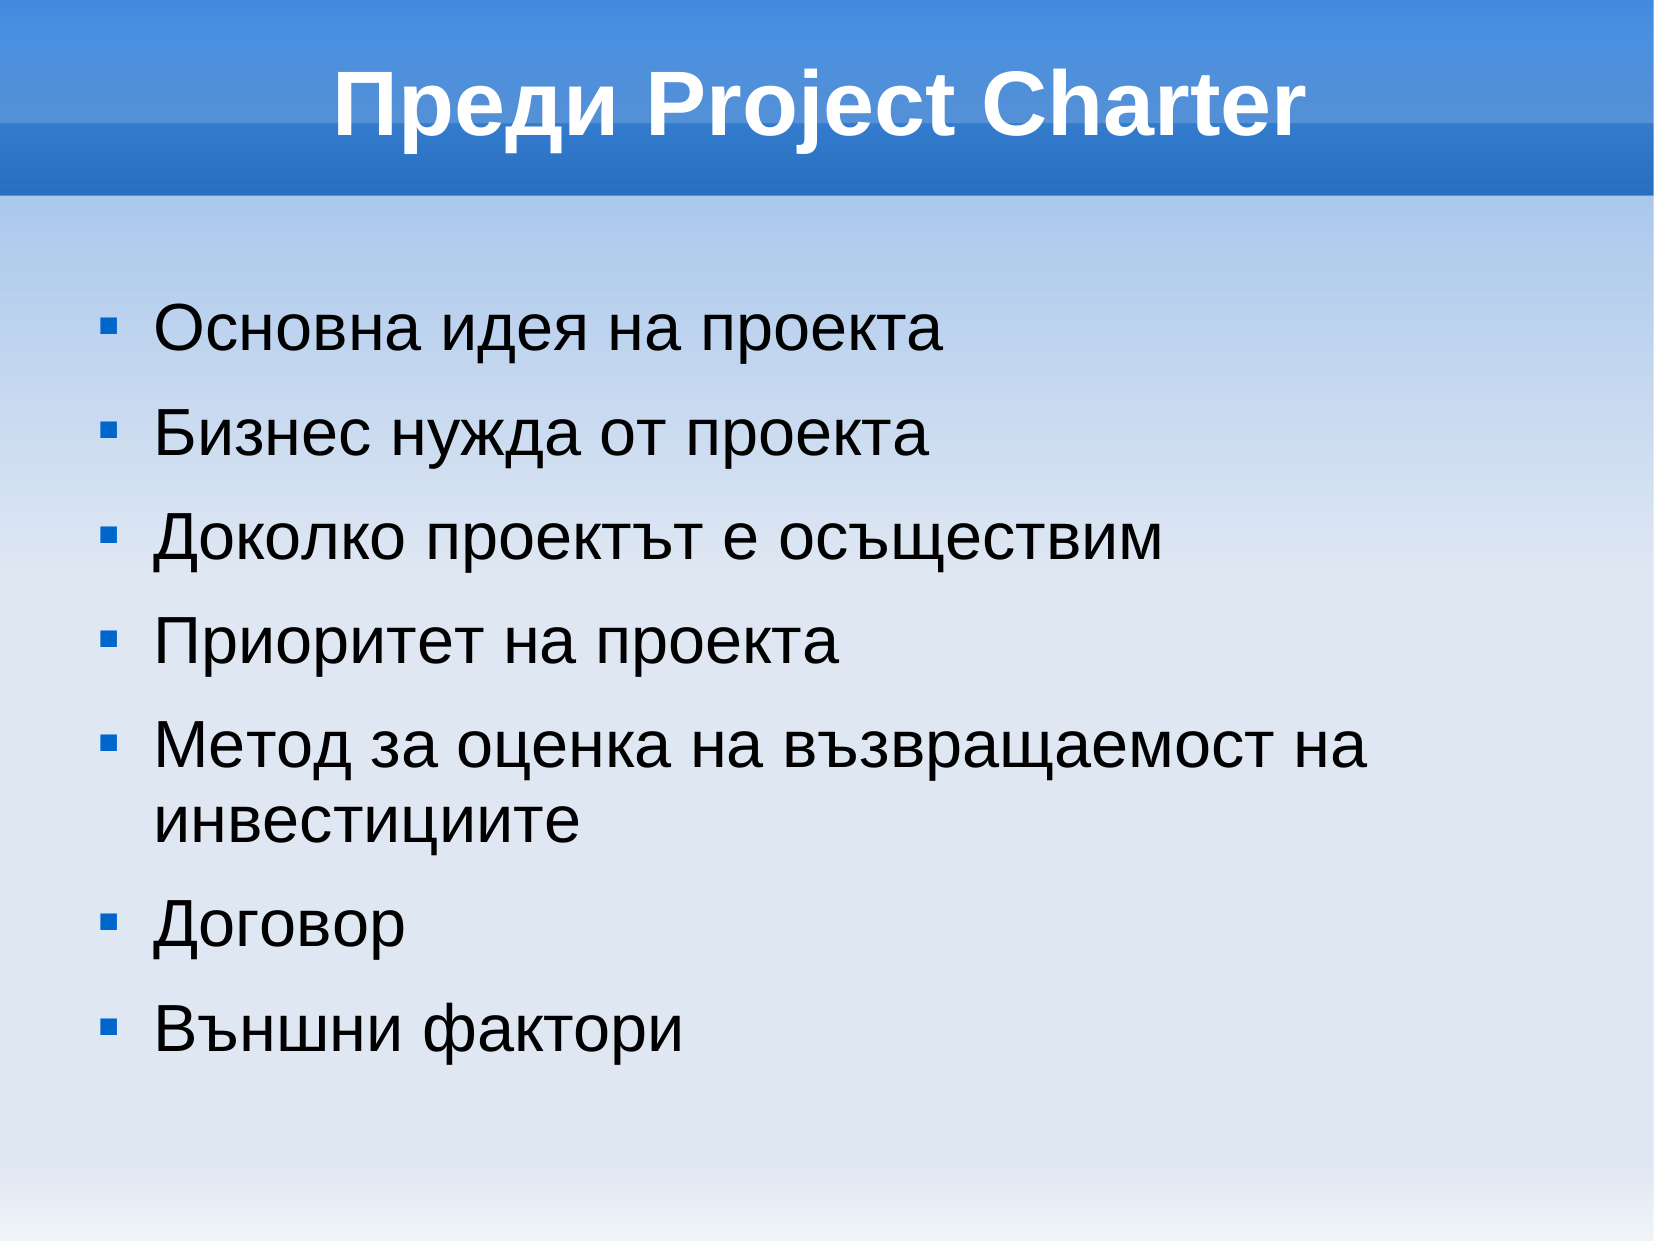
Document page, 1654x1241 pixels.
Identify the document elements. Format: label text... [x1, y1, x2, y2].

picture [0, 0, 1654, 1241]
title Преди Project Charter [76, 7, 1565, 200]
list Основна идея на проекта Бизнес нужда от проекта Доколко проектът е осъществим Приоритет на проекта Метод за оценка на възвращаемост на инвестициите Договор Външни фактори [82, 290, 1571, 1094]
